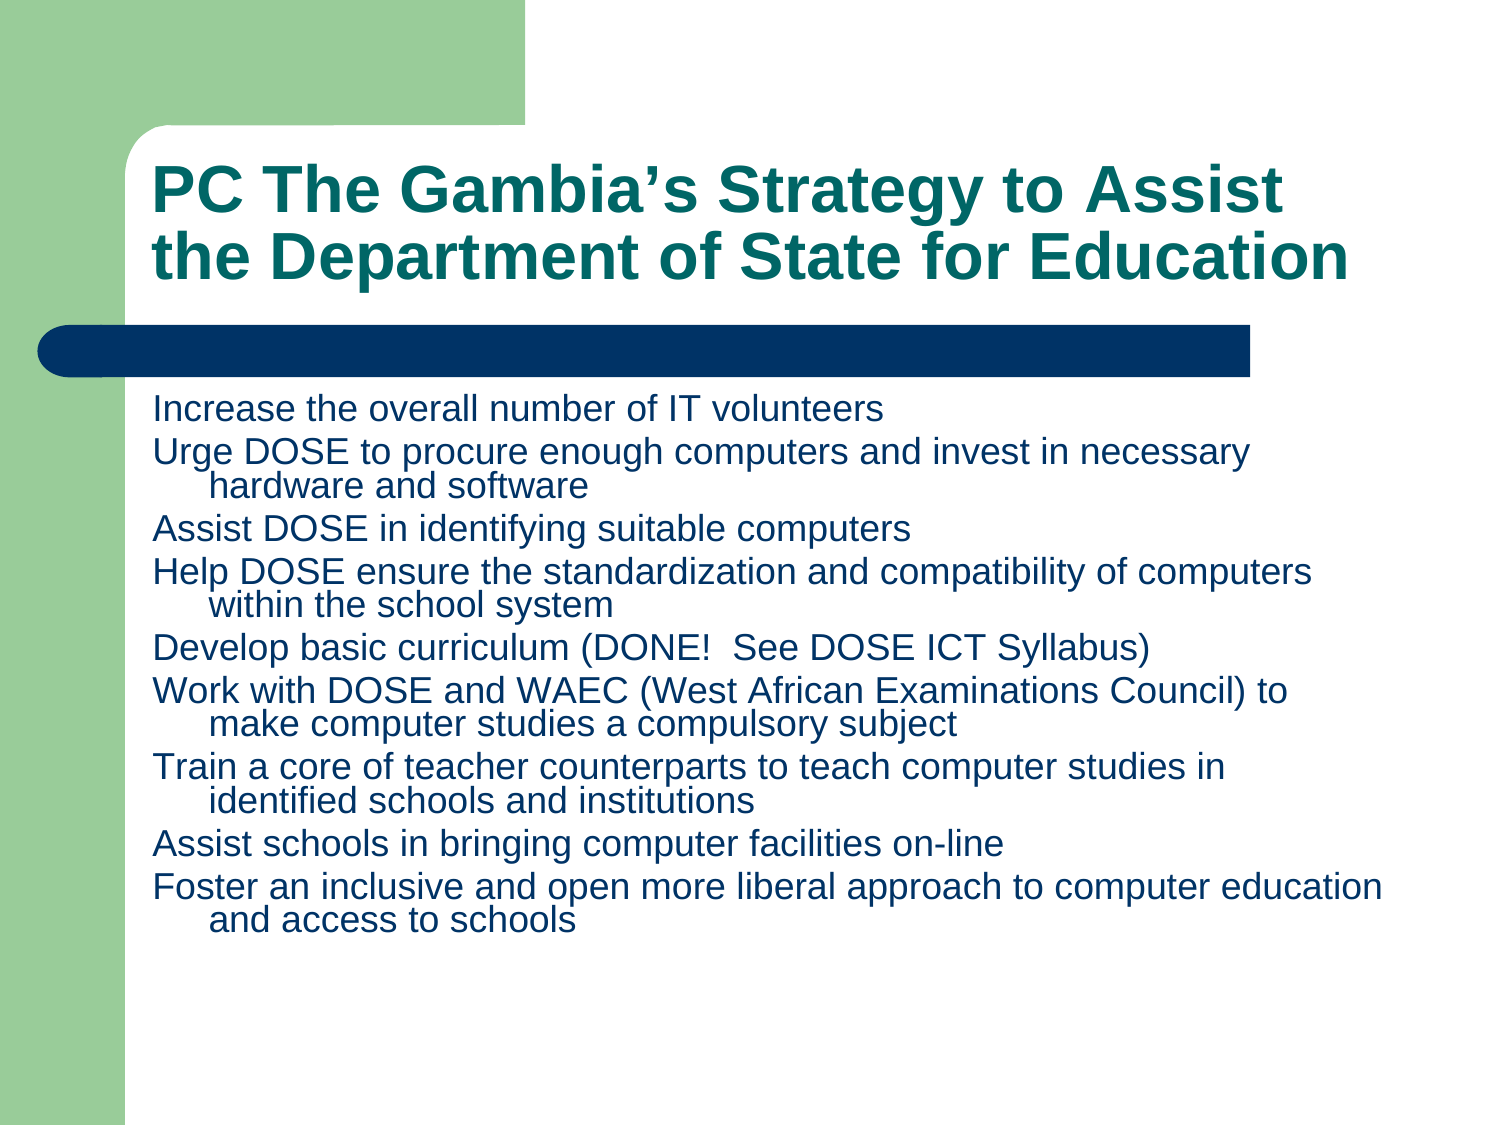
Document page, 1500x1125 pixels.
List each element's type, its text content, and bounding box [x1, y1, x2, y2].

list Increase the overall number of IT volunteers Urge DOSE to procure enough computers and invest in necessary hardware and software Assist DOSE in identifying suitable computers Help DOSE ensure the standardization and compatibility of computers within the school system Develop basic curriculum (DONE! See DOSE ICT Syllabus) Work with DOSE and WAEC (West African Examinations Council) to make computer studies a compulsory subject Train a core of teacher counterparts to teach computer studies in identified schools and institutions Assist schools in bringing computer facilities on-line Foster an inclusive and open more liberal approach to computer education and access to schools [137, 387, 1400, 999]
title PC The Gambia’s Strategy to Assist the Department of State for Education [136, 136, 1414, 301]
